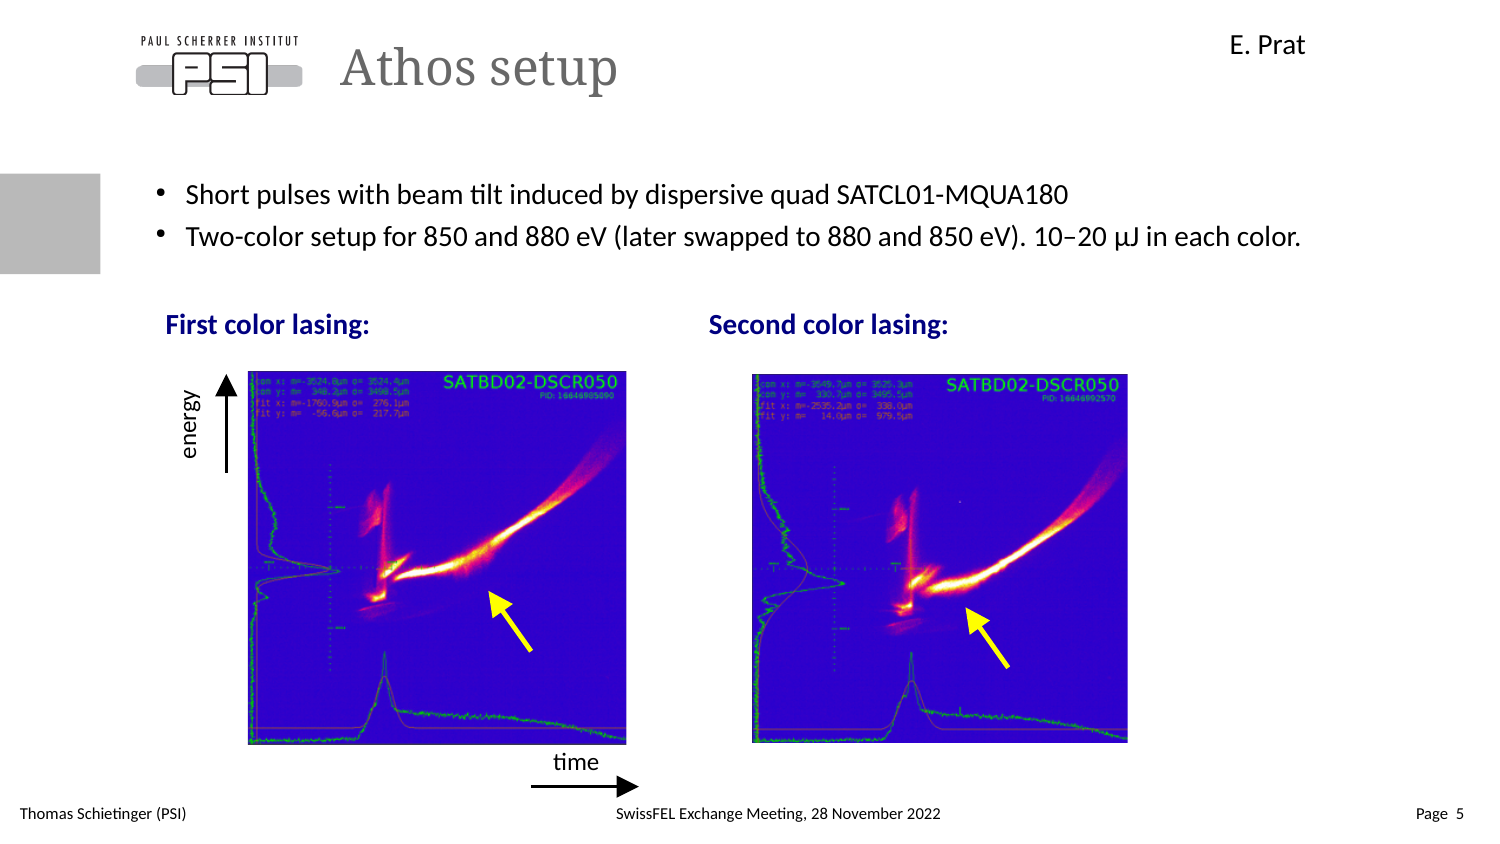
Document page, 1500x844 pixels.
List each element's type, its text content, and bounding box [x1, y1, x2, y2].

text_box time [538, 743, 615, 784]
picture [247, 371, 627, 745]
list Short pulses with beam tilt induced by dispersive quad SATCL01-MQUA180 Two-color setup for 850 and 880 eV (later swapped to 880 and 850 eV). 10–20 µJ in each color. [137, 175, 1382, 388]
text_box First color lasing: [150, 304, 401, 349]
title Athos setup [340, 35, 1442, 98]
text_box Second color lasing: [694, 304, 1001, 351]
picture [752, 374, 1128, 743]
text_box energy [169, 375, 210, 475]
text_box E. Prat [1214, 24, 1438, 70]
